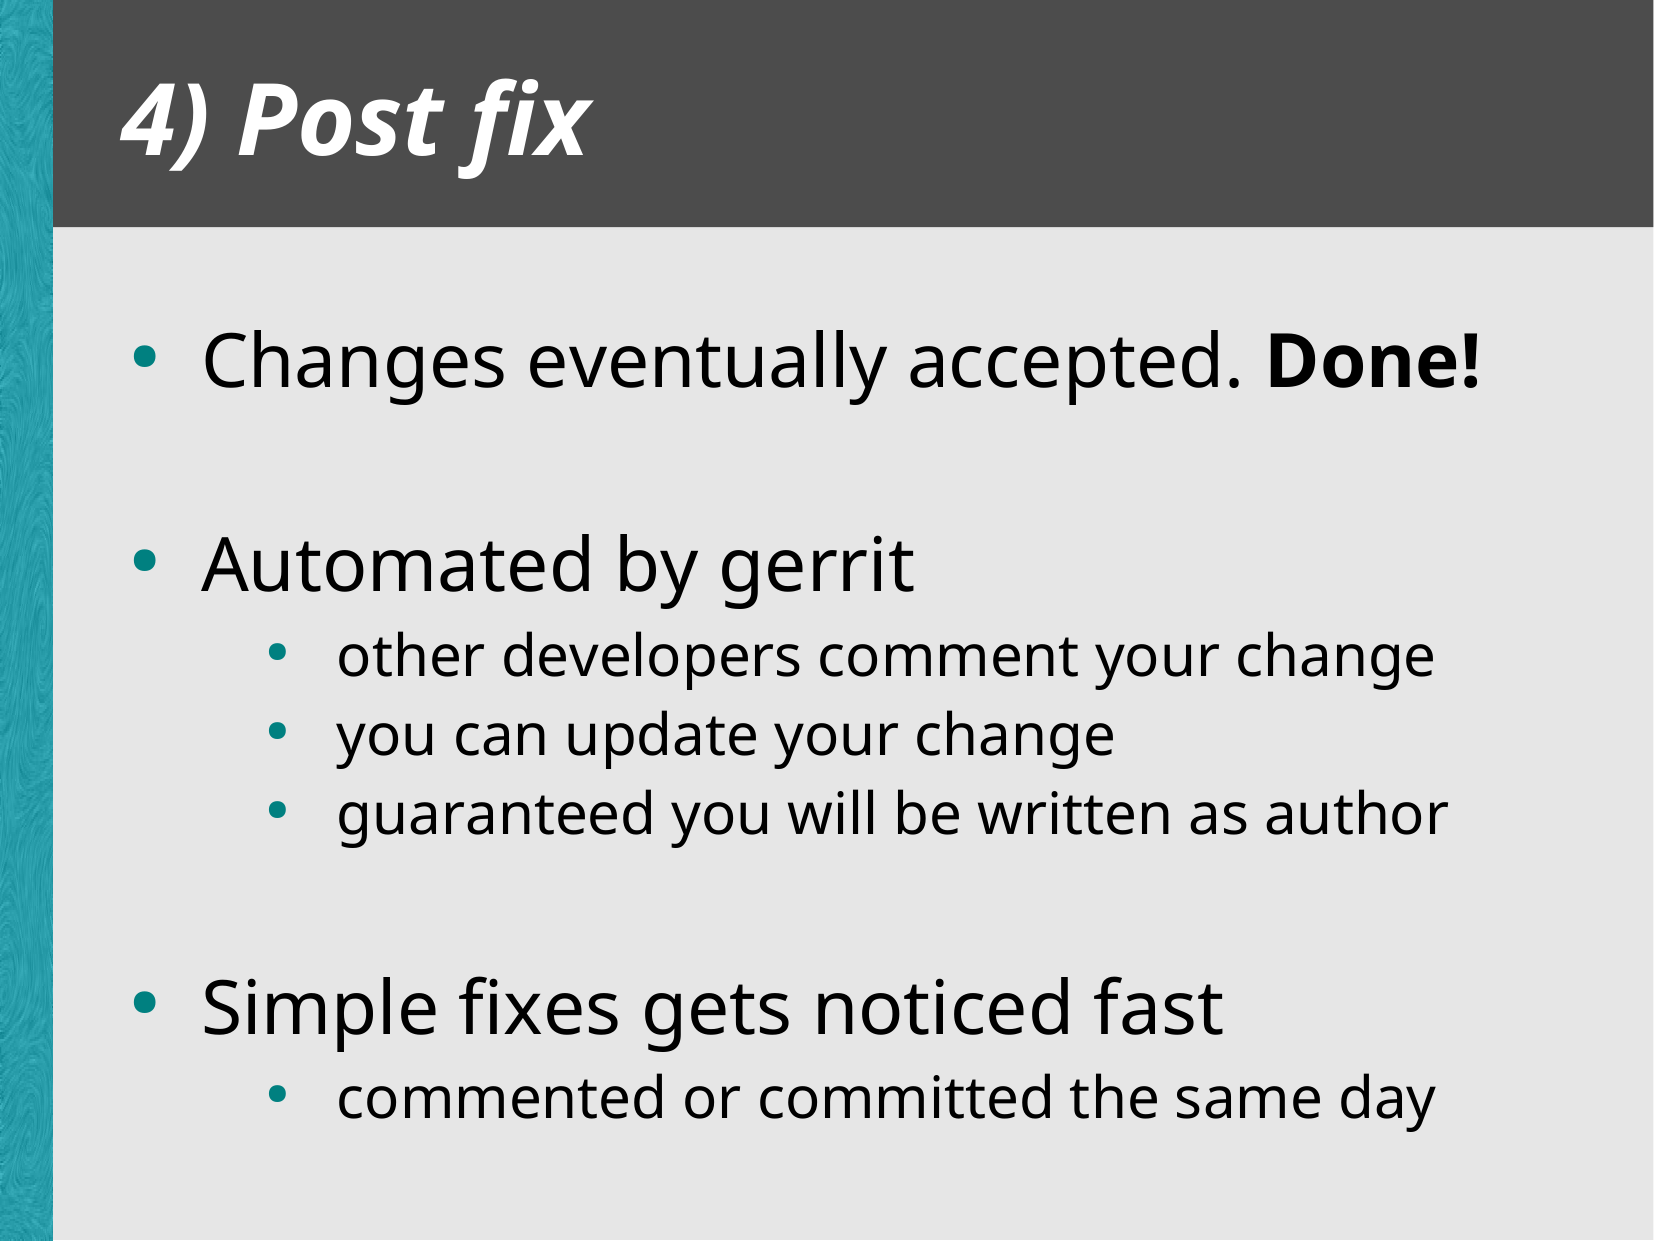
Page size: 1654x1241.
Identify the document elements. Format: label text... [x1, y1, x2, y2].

list Changes eventually accepted. Done! Automated by gerrit other developers comment your change you can update your change guaranteed you will be written as author Simple fixes gets noticed fast commented or committed the same day [118, 307, 1563, 1162]
picture [0, 0, 53, 1241]
title 4) Post fix [121, 12, 1565, 221]
